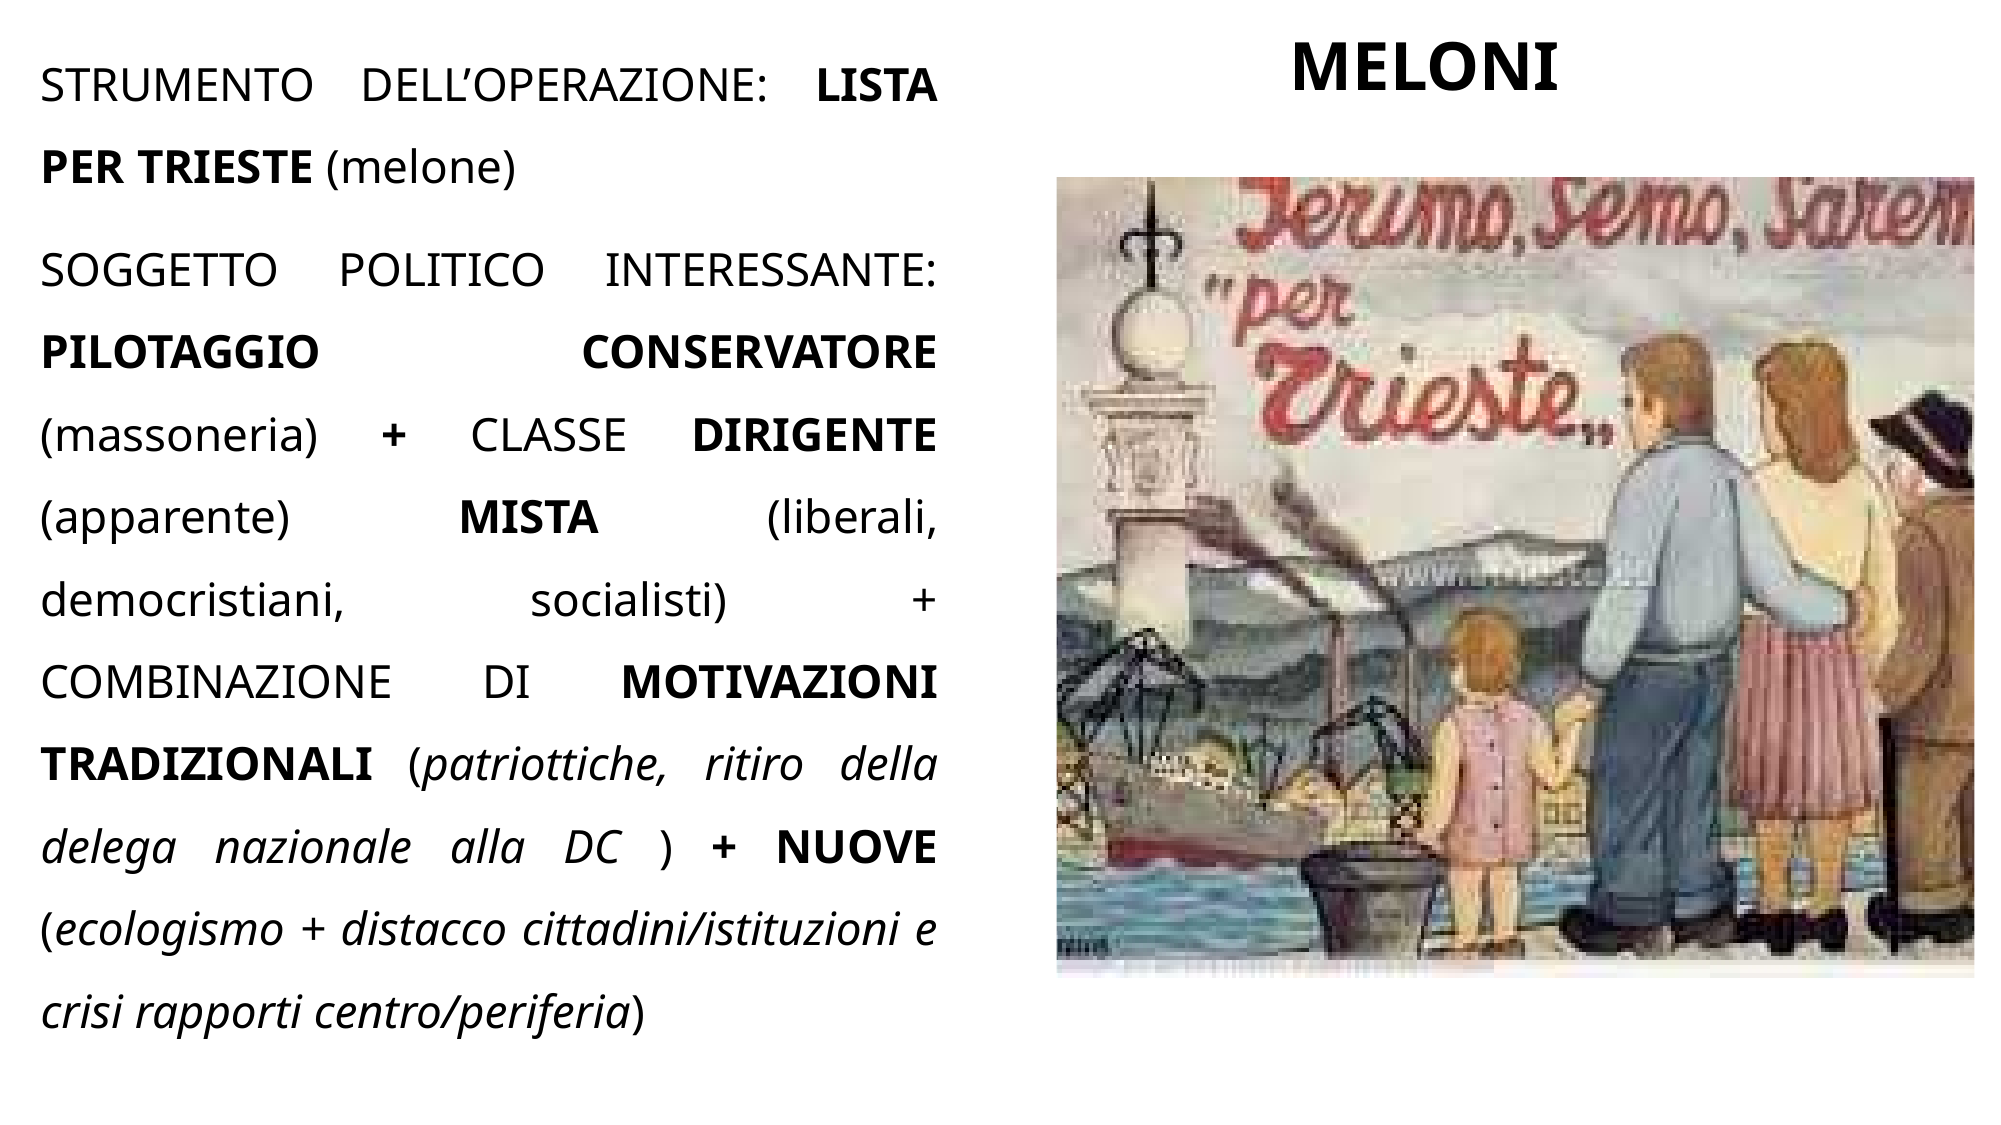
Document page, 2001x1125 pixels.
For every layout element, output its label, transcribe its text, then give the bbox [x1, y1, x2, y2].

title MELONI [957, 20, 2000, 113]
list STRUMENTO DELL’OPERAZIONE: LISTA PER TRIESTE (melone) SOGGETTO POLITICO INTERESSANTE: PILOTAGGIO CONSERVATORE (massoneria) + CLASSE DIRIGENTE (apparente) MISTA (liberali, democristiani, socialisti) + COMBINAZIONE DI MOTIVAZIONI TRADIZIONALI (patriottiche, ritiro della delega nazionale alla DC ) + NUOVE (ecologismo + distacco cittadini/istituzioni e crisi rapporti centro/periferia) [25, 20, 957, 1082]
picture [1056, 177, 1975, 978]
